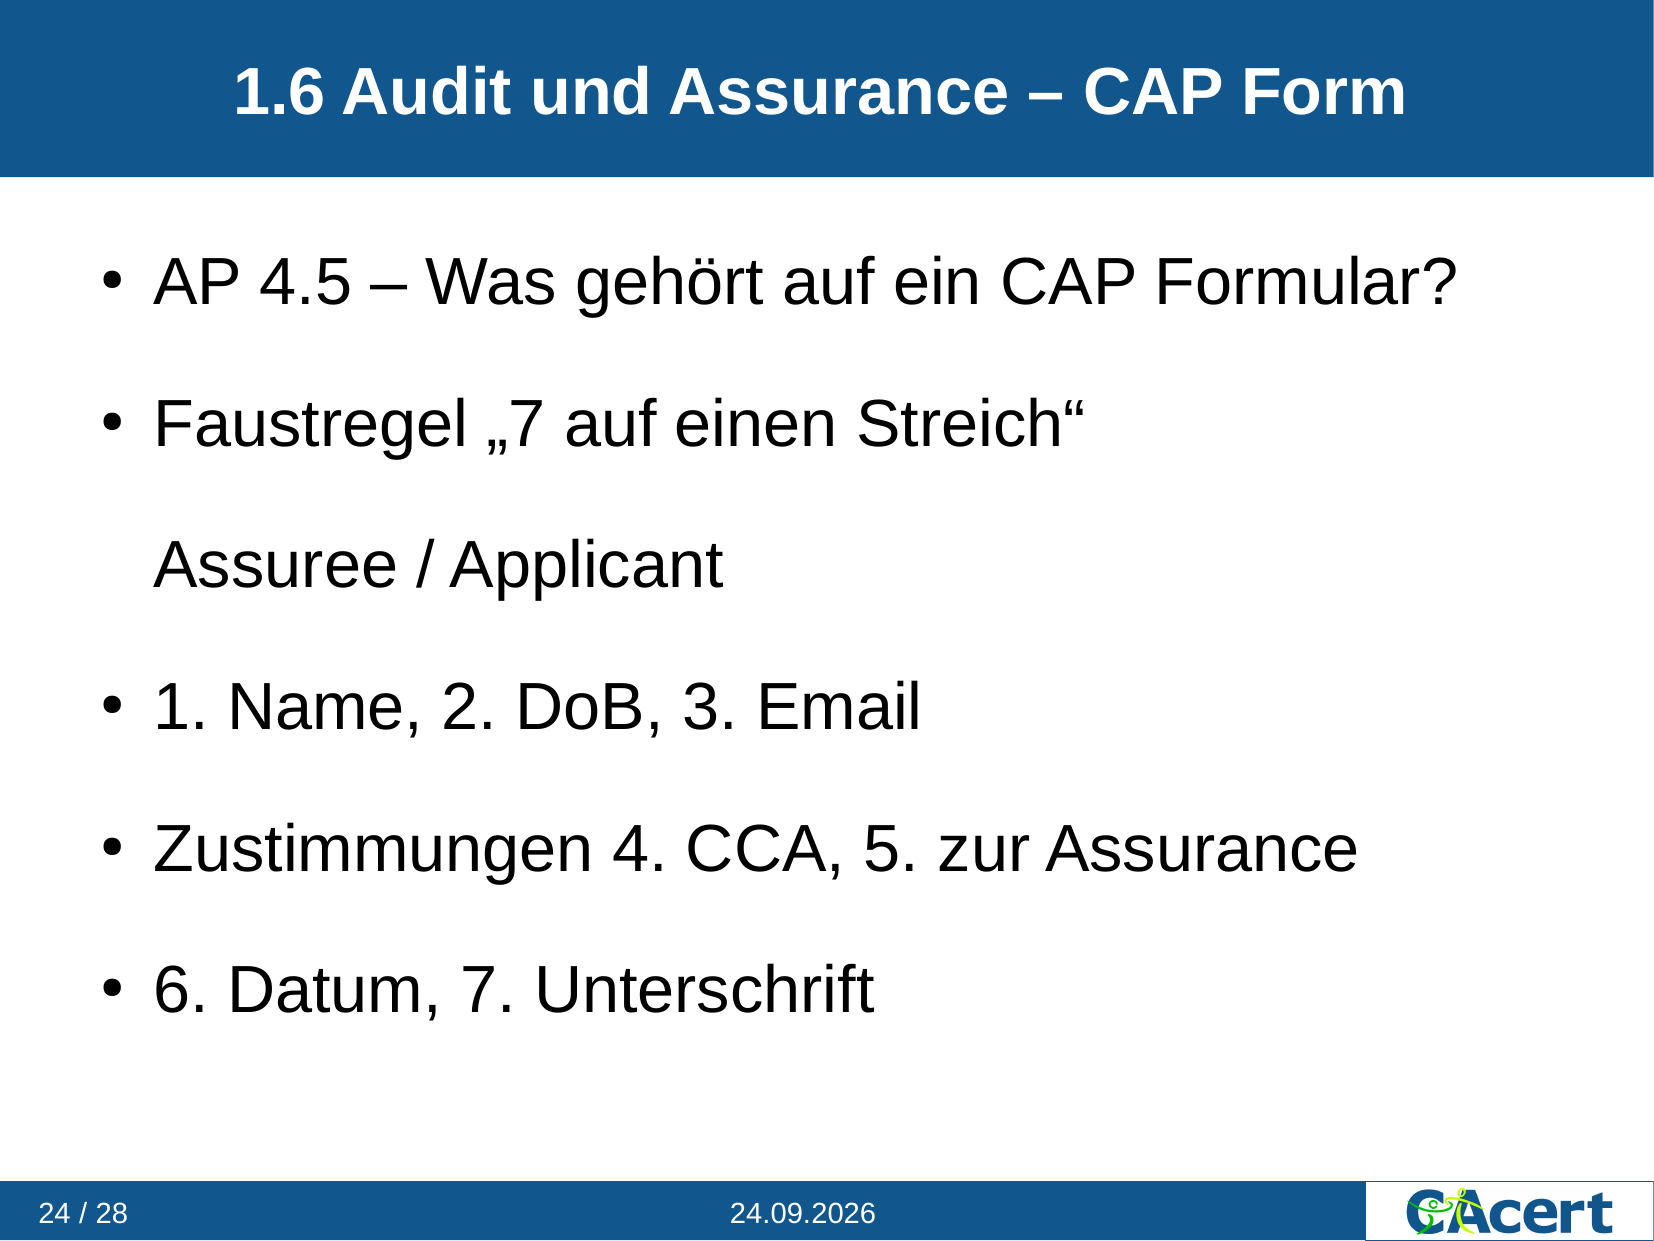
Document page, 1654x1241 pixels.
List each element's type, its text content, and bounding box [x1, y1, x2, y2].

title 1.6 Audit und Assurance – CAP Form [76, 17, 1565, 166]
picture [1406, 1187, 1613, 1235]
list AP 4.5 – Was gehört auf ein CAP Formular? Faustregel „7 auf einen Streich“ Assuree / Applicant 1. Name, 2. DoB, 3. Email Zustimmungen 4. CCA, 5. zur Assurance 6. Datum, 7. Unterschrift [82, 206, 1625, 1065]
